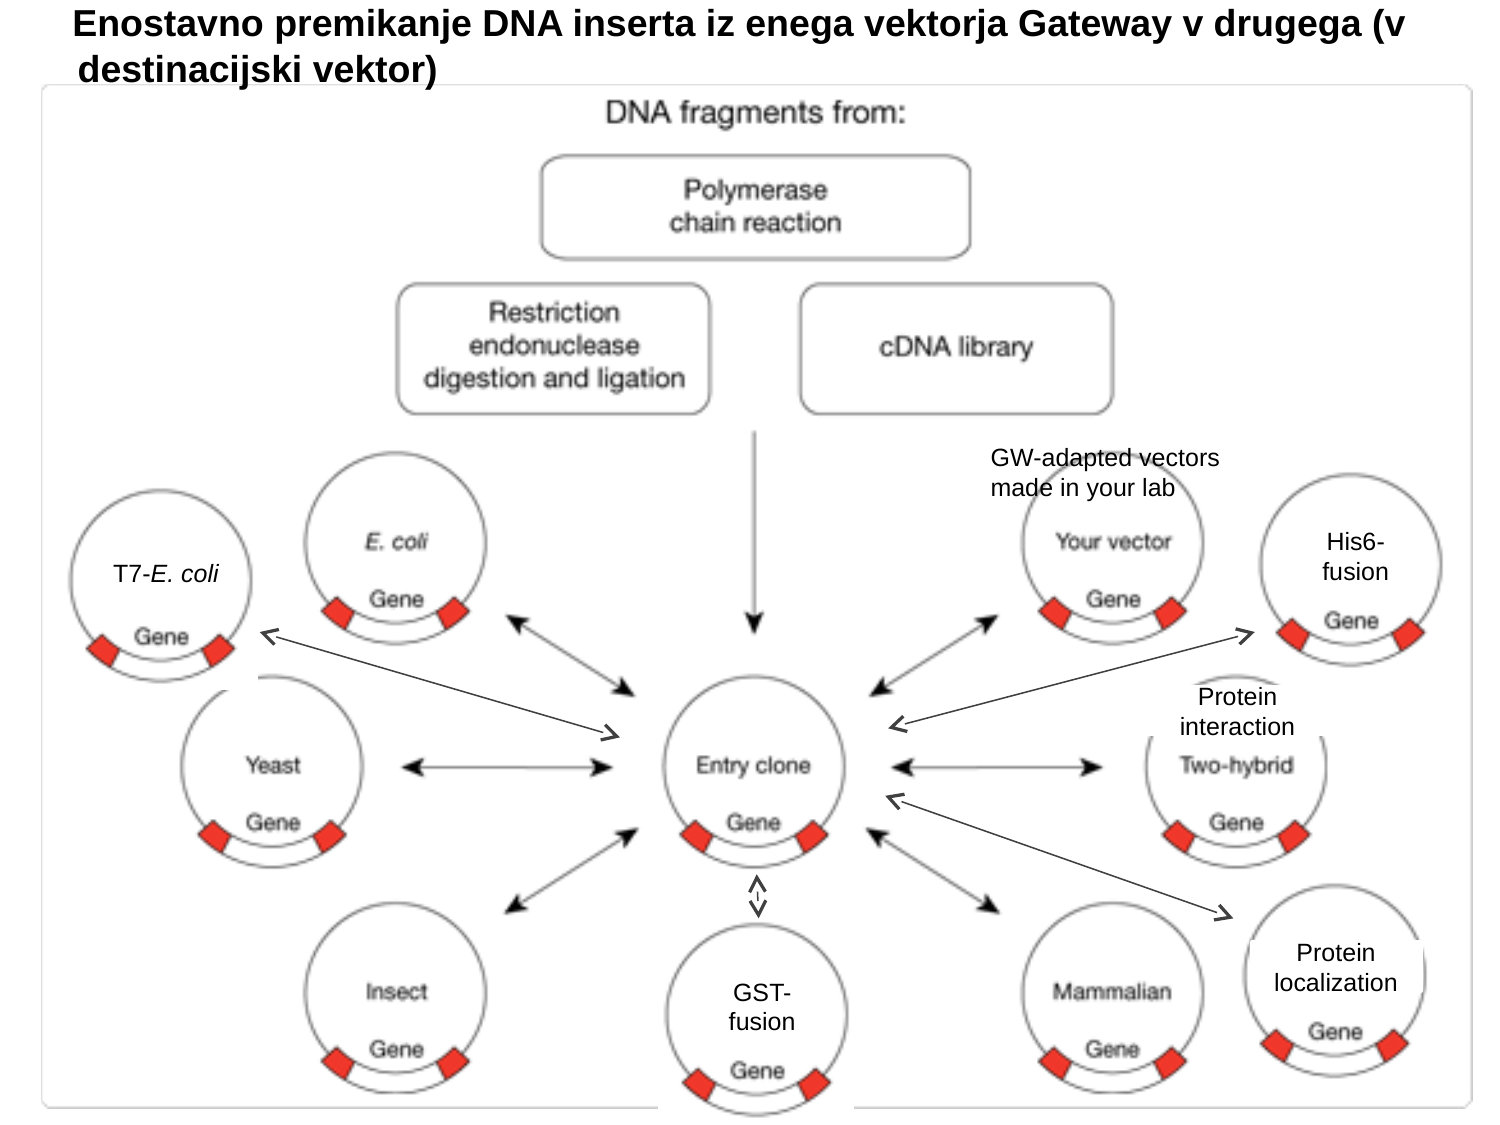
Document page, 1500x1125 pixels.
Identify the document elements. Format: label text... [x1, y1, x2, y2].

text_box GW-adapted vectors made in your lab [975, 433, 1243, 509]
picture [40, 143, 1474, 1124]
text_box Enostavno premikanje DNA inserta iz enega vektorja Gateway v drugega (v destinacijski vektor) [0, 0, 1500, 143]
text_box Protein localization [1251, 942, 1421, 992]
text_box T7-E. coli [95, 547, 237, 597]
text_box His6-fusion [1285, 531, 1427, 581]
text_box Protein interaction [1147, 686, 1329, 734]
text_box GST-fusion [691, 981, 833, 1031]
